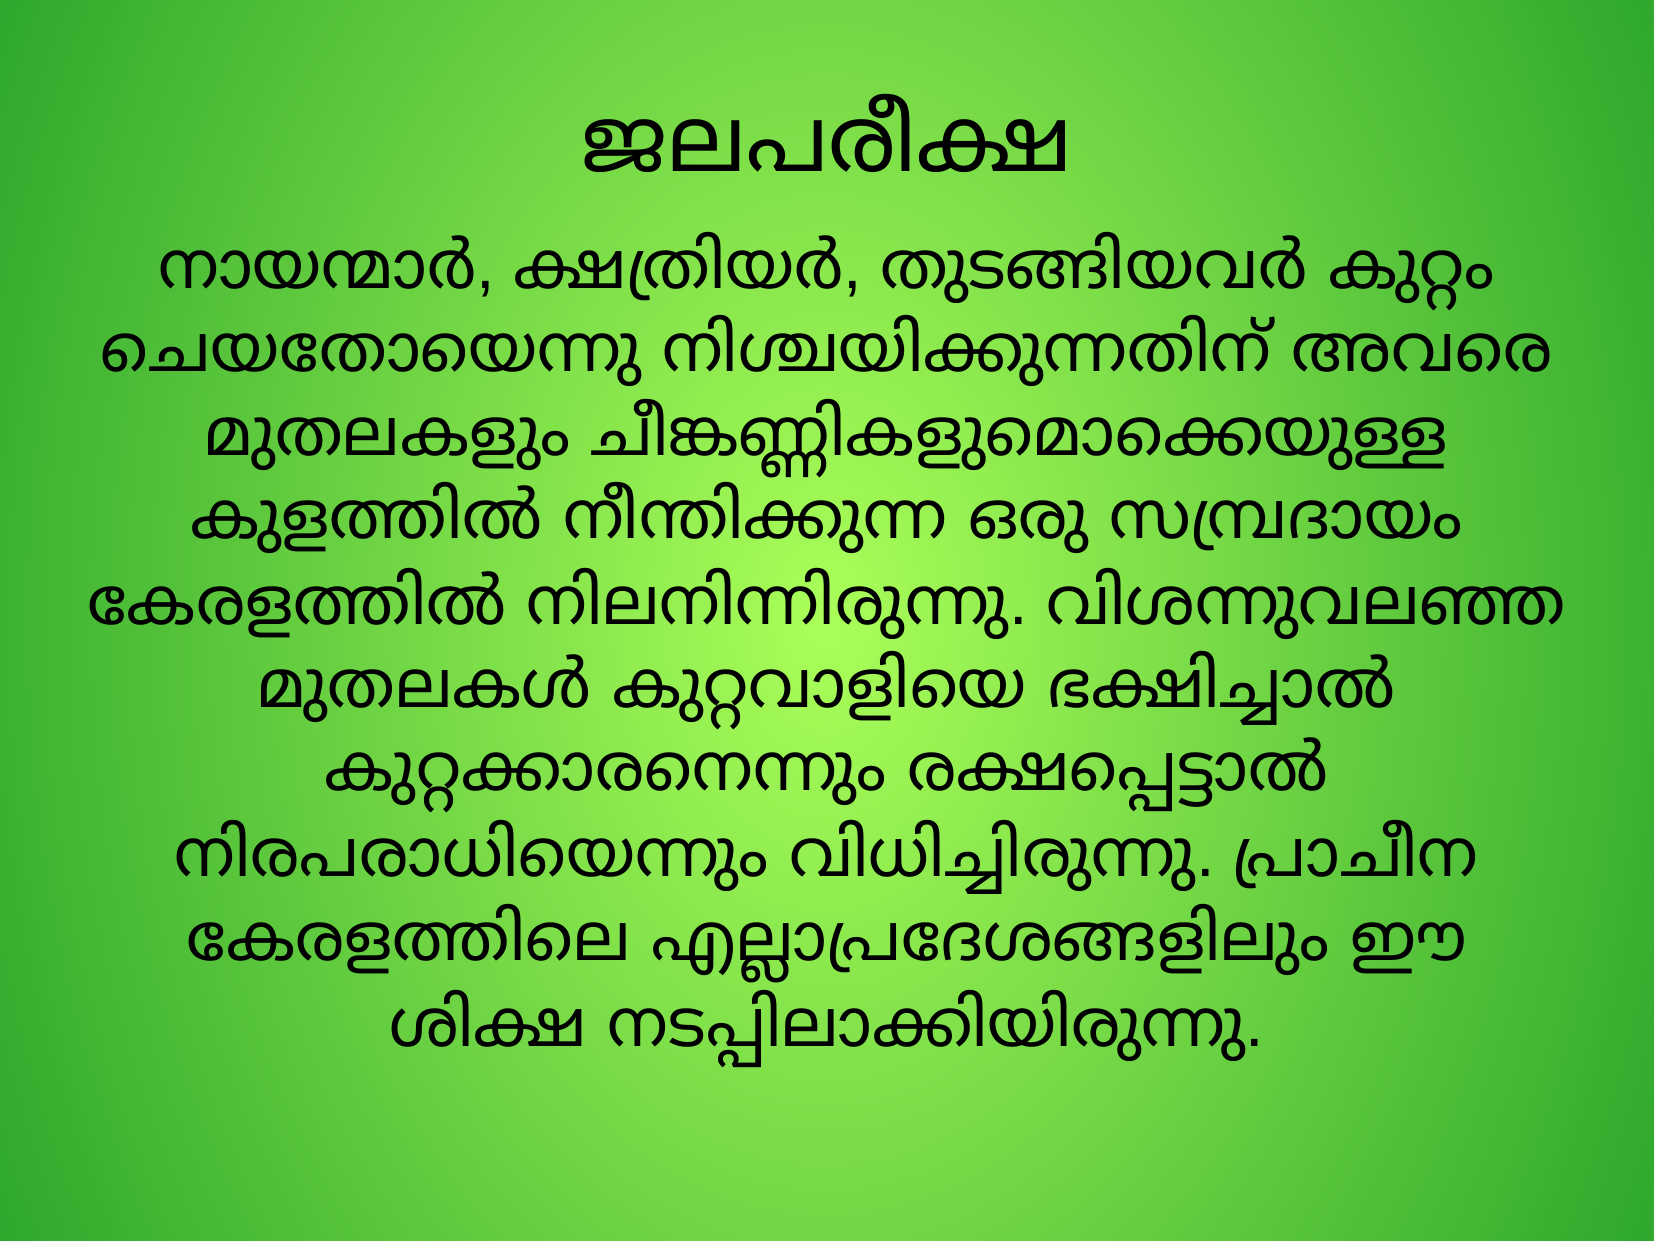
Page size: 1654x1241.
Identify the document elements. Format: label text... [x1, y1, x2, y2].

subtitle നായന്മാർ, ക്ഷത്രിയർ, തുടങ്ങിയവർ കുറ്റം ചെയതോയെന്നു നിശ്ചയിക്കുന്നതിന് അവരെ മുതലകളും ചീങ്കണ്ണികളുമൊക്കെയുള്ള കുളത്തിൽ നീന്തിക്കുന്ന ഒരു സമ്പ്രദായം കേരളത്തിൽ നിലനിന്നിരുന്നു. വിശന്നുവലഞ്ഞ മുതലകൾ കുറ്റവാളിയെ ഭക്ഷിച്ചാൽ കുറ്റക്കാരനെന്നും രക്ഷപ്പെട്ടാൽ നിരപരാധിയെന്നും വിധിച്ചിരുന്നു. പ്രാചീന കേരളത്തിലെ എല്ലാപ്രദേശങ്ങളിലും ഈ ശിക്ഷ നടപ്പിലാക്കിയിരുന്നു. [82, 184, 1571, 1116]
title ജലപരീക്ഷ [82, 47, 1571, 184]
